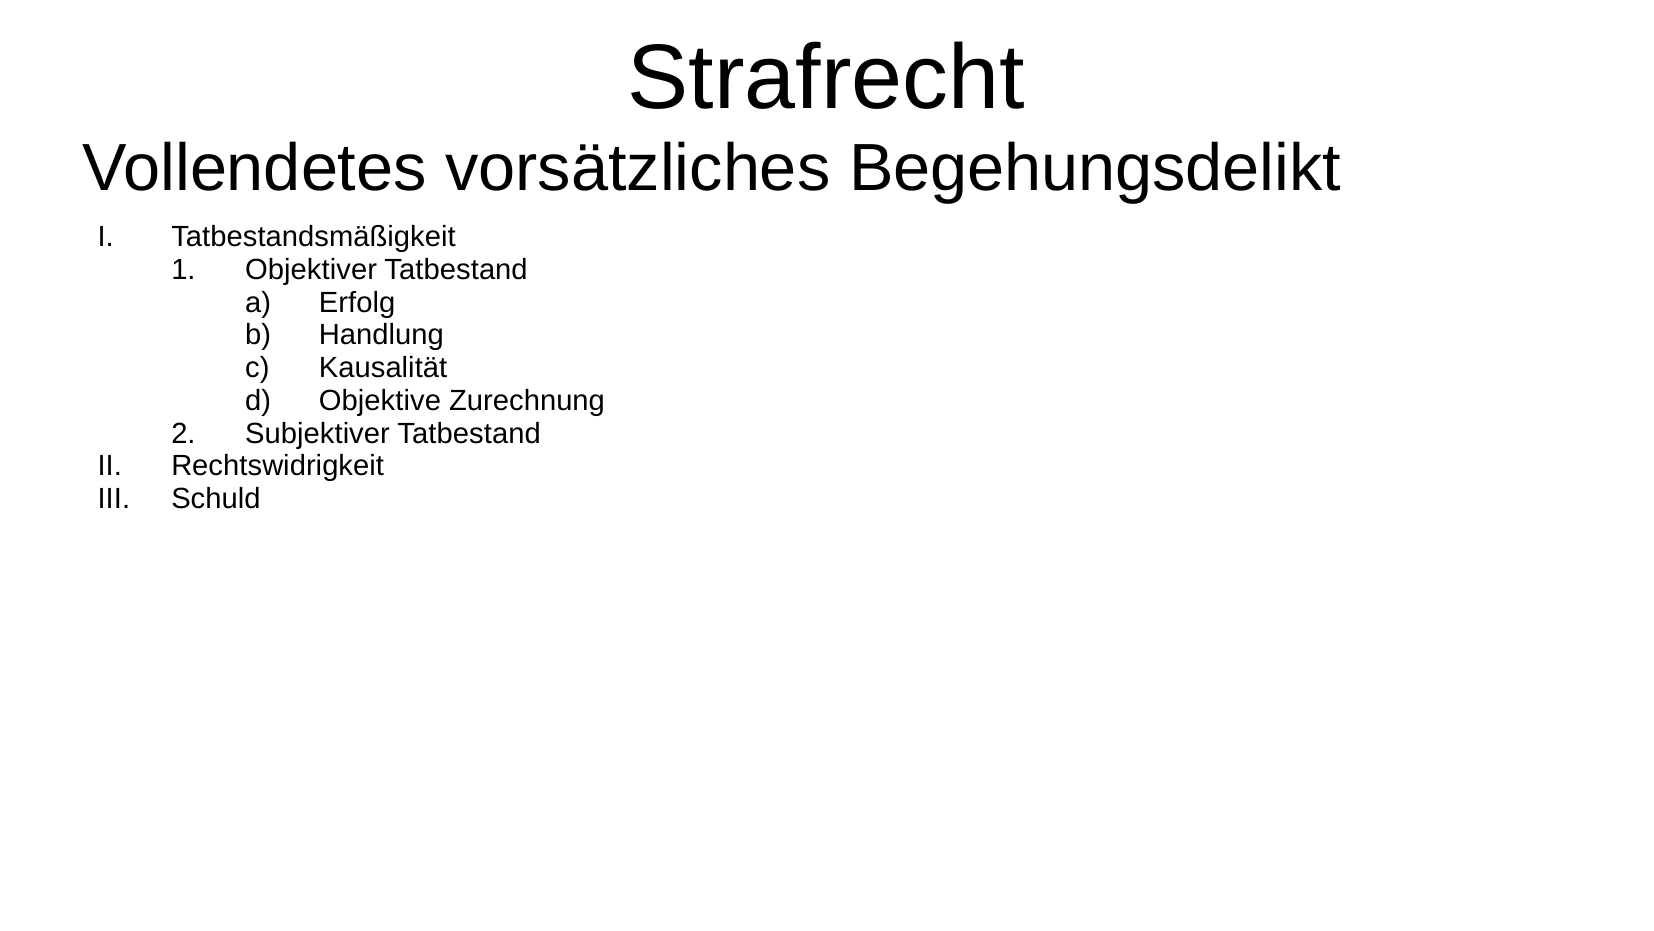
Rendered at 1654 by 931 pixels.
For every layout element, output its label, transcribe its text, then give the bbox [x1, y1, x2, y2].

list Vollendetes vorsätzliches Begehungsdelikt [82, 129, 1571, 213]
title Strafrecht [82, 23, 1571, 129]
text_box I. Tatbestandsmäßigkeit 1. Objektiver Tatbestand a) Erfolg b) Handlung c) Kausalität d) Objektive Zurechnung 2. Subjektiver Tatbestand II. Rechtswidrigkeit III. Schuld [82, 213, 1571, 839]
